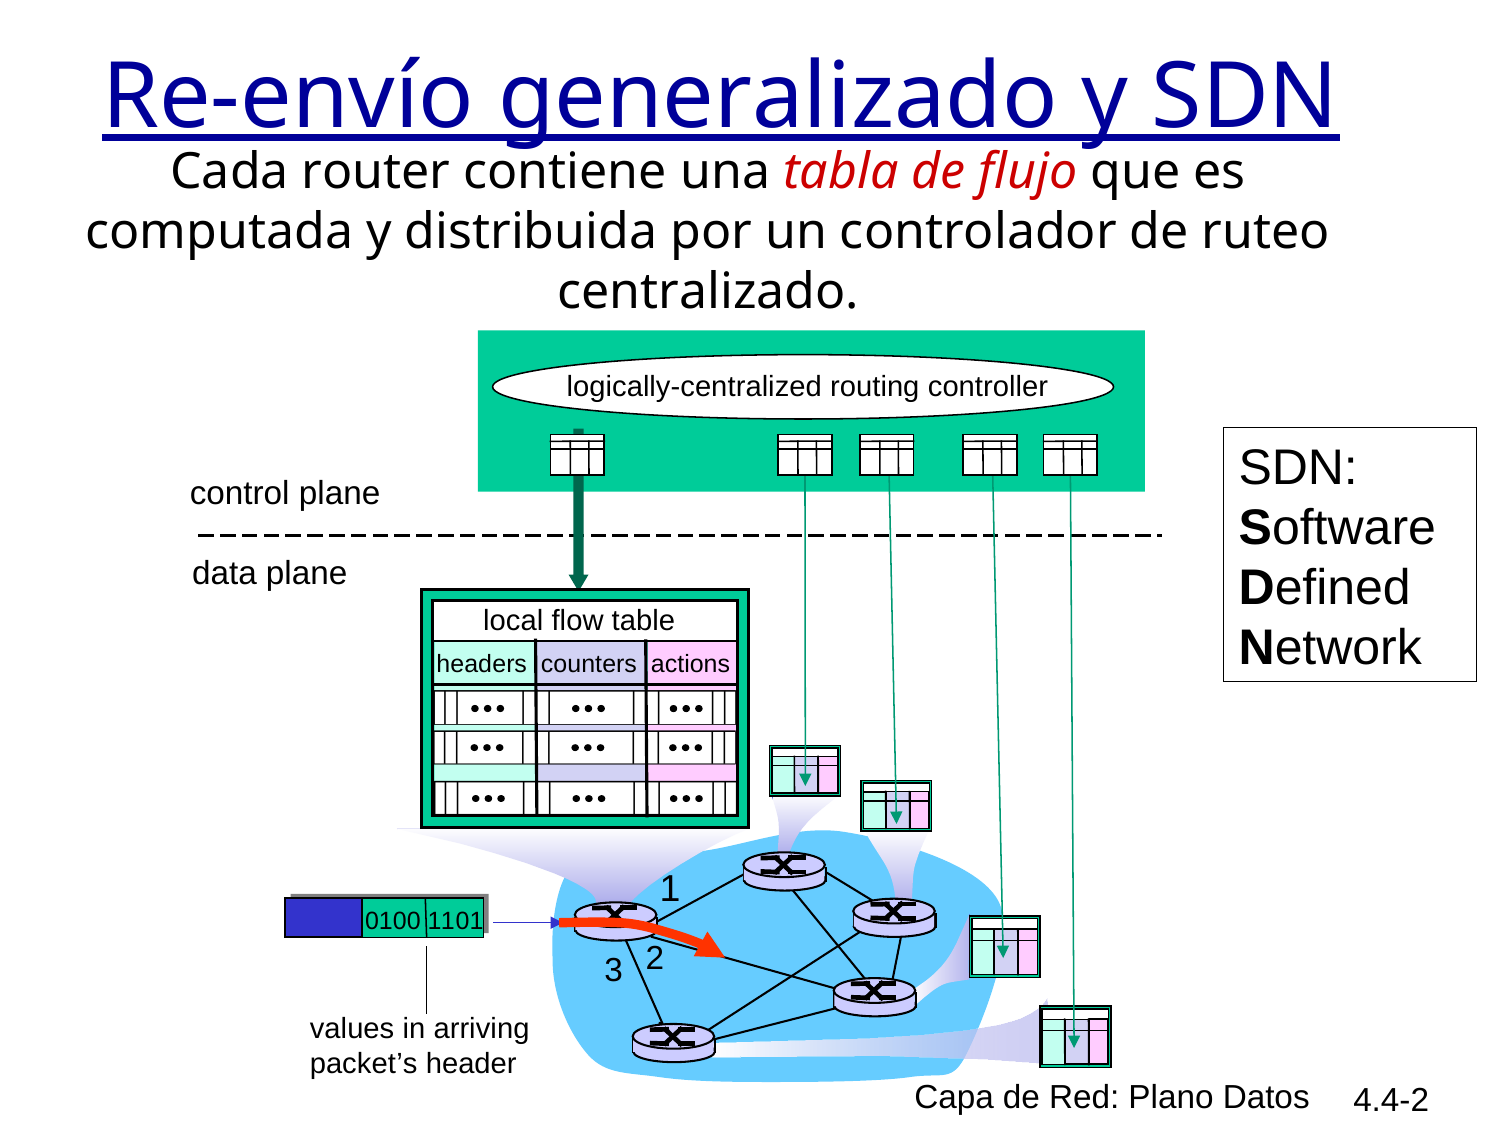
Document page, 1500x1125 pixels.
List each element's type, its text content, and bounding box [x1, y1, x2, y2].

text_box [471, 704, 479, 713]
text_box [911, 802, 929, 828]
text_box [1004, 930, 1017, 940]
picture [649, 780, 736, 814]
text_box [778, 443, 797, 448]
text_box [434, 602, 468, 640]
text_box [1003, 450, 1017, 475]
text_box [434, 725, 534, 730]
text_box [972, 919, 1001, 929]
text_box local flow table [468, 593, 691, 599]
text_box [864, 802, 885, 828]
text_box Cada router contiene una tabla de flujo que es computada y distribuida por un controlador de ruteo centralizado. [65, 131, 1351, 327]
text_box [597, 795, 606, 803]
text_box [1044, 443, 1062, 448]
text_box [665, 355, 941, 359]
text_box [1066, 1031, 1087, 1064]
text_box [1043, 1031, 1064, 1064]
text_box [1075, 1009, 1108, 1019]
text_box [538, 686, 644, 690]
text_box 2 [638, 935, 679, 984]
text_box [963, 435, 1017, 440]
text_box logically-centralized routing controller [448, 359, 1167, 410]
text_box [881, 450, 897, 475]
text_box [911, 792, 929, 800]
text_box [434, 686, 534, 690]
picture [539, 780, 645, 814]
text_box [818, 442, 832, 448]
text_box [1019, 930, 1037, 940]
text_box [669, 744, 677, 752]
text_box headers counters actions [538, 642, 644, 683]
text_box [571, 744, 579, 752]
text_box [649, 765, 736, 780]
text_box [483, 744, 491, 752]
picture [648, 730, 736, 765]
text_box [820, 766, 837, 793]
text_box [1043, 1009, 1072, 1019]
text_box headers counters actions [434, 642, 534, 683]
text_box [584, 744, 592, 752]
text_box [551, 443, 569, 448]
text_box [682, 705, 690, 713]
text_box [963, 443, 982, 448]
text_box [572, 450, 588, 475]
text_box [963, 450, 982, 475]
text_box [421, 589, 749, 640]
title Re-envío generalizado y SDN [87, 27, 1468, 154]
text_box [538, 725, 644, 730]
text_box [799, 442, 815, 448]
text_box [551, 435, 604, 440]
text_box [887, 792, 894, 800]
text_box headers counters actions [648, 642, 736, 683]
text_box [984, 442, 1000, 448]
text_box [682, 795, 691, 803]
text_box [590, 442, 604, 448]
text_box [497, 795, 505, 802]
text_box headers counters actions [419, 640, 431, 686]
text_box [796, 766, 817, 793]
text_box [887, 802, 908, 828]
text_box values in arriving packet’s header [295, 1001, 545, 1087]
picture [434, 690, 534, 725]
text_box [864, 792, 884, 800]
text_box [900, 442, 913, 448]
text_box [695, 795, 703, 803]
text_box 3 [589, 940, 638, 996]
text_box [669, 795, 678, 803]
text_box [648, 725, 736, 730]
text_box [818, 450, 832, 475]
text_box [1003, 442, 1017, 448]
text_box [860, 435, 913, 440]
text_box [495, 744, 504, 752]
text_box [1065, 442, 1081, 448]
text_box [1075, 1020, 1087, 1030]
text_box [796, 757, 804, 765]
text_box [860, 450, 879, 475]
text_box [984, 450, 1000, 475]
text_box [1043, 1020, 1063, 1030]
picture [538, 730, 645, 765]
text_box SDN: Software Defined Network [1223, 427, 1477, 682]
text_box [807, 749, 837, 756]
text_box [1066, 1020, 1072, 1030]
text_box [995, 941, 1017, 974]
text_box [539, 765, 645, 780]
text_box [551, 450, 569, 475]
text_box [681, 744, 690, 752]
text_box [694, 744, 703, 752]
text_box [1004, 919, 1037, 929]
text_box [1090, 1031, 1108, 1064]
text_box 0100 1101 [350, 896, 506, 943]
text_box 1 [644, 856, 696, 917]
text_box [434, 765, 535, 780]
text_box [572, 704, 580, 713]
text_box [585, 795, 593, 803]
text_box [900, 450, 913, 475]
text_box [590, 450, 604, 475]
text_box [572, 442, 588, 448]
text_box [484, 795, 493, 802]
text_box [695, 705, 703, 713]
text_box [773, 766, 793, 793]
picture [538, 690, 644, 725]
text_box [807, 757, 817, 765]
text_box [860, 443, 879, 448]
text_box [669, 705, 678, 713]
text_box [1044, 435, 1097, 440]
text_box [1019, 941, 1037, 974]
text_box [897, 784, 929, 791]
text_box control plane [175, 463, 396, 520]
text_box [819, 757, 837, 765]
text_box data plane [177, 543, 363, 599]
text_box [648, 686, 736, 690]
picture [434, 730, 534, 765]
text_box [396, 686, 1048, 1083]
text_box [972, 930, 993, 940]
text_box [599, 410, 1007, 419]
text_box [778, 435, 832, 440]
text_box [864, 784, 894, 791]
text_box [470, 744, 479, 752]
text_box [472, 795, 480, 802]
text_box [773, 749, 804, 756]
text_box [881, 442, 897, 448]
text_box [584, 704, 593, 713]
text_box [597, 704, 605, 713]
text_box [799, 450, 815, 475]
text_box [596, 744, 605, 752]
text_box [897, 792, 908, 800]
text_box [995, 930, 1001, 940]
text_box [1083, 450, 1097, 475]
text_box [496, 704, 505, 713]
picture [434, 780, 535, 814]
text_box [1044, 450, 1062, 475]
text_box [773, 757, 793, 765]
text_box [572, 795, 580, 803]
text_box [691, 602, 736, 640]
text_box [285, 893, 489, 937]
text_box local flow table [468, 602, 691, 640]
text_box [778, 450, 797, 475]
text_box [483, 704, 492, 713]
text_box [1090, 1020, 1108, 1030]
text_box [1065, 450, 1081, 475]
picture [648, 690, 736, 725]
text_box [972, 941, 993, 974]
text_box [1083, 442, 1097, 448]
